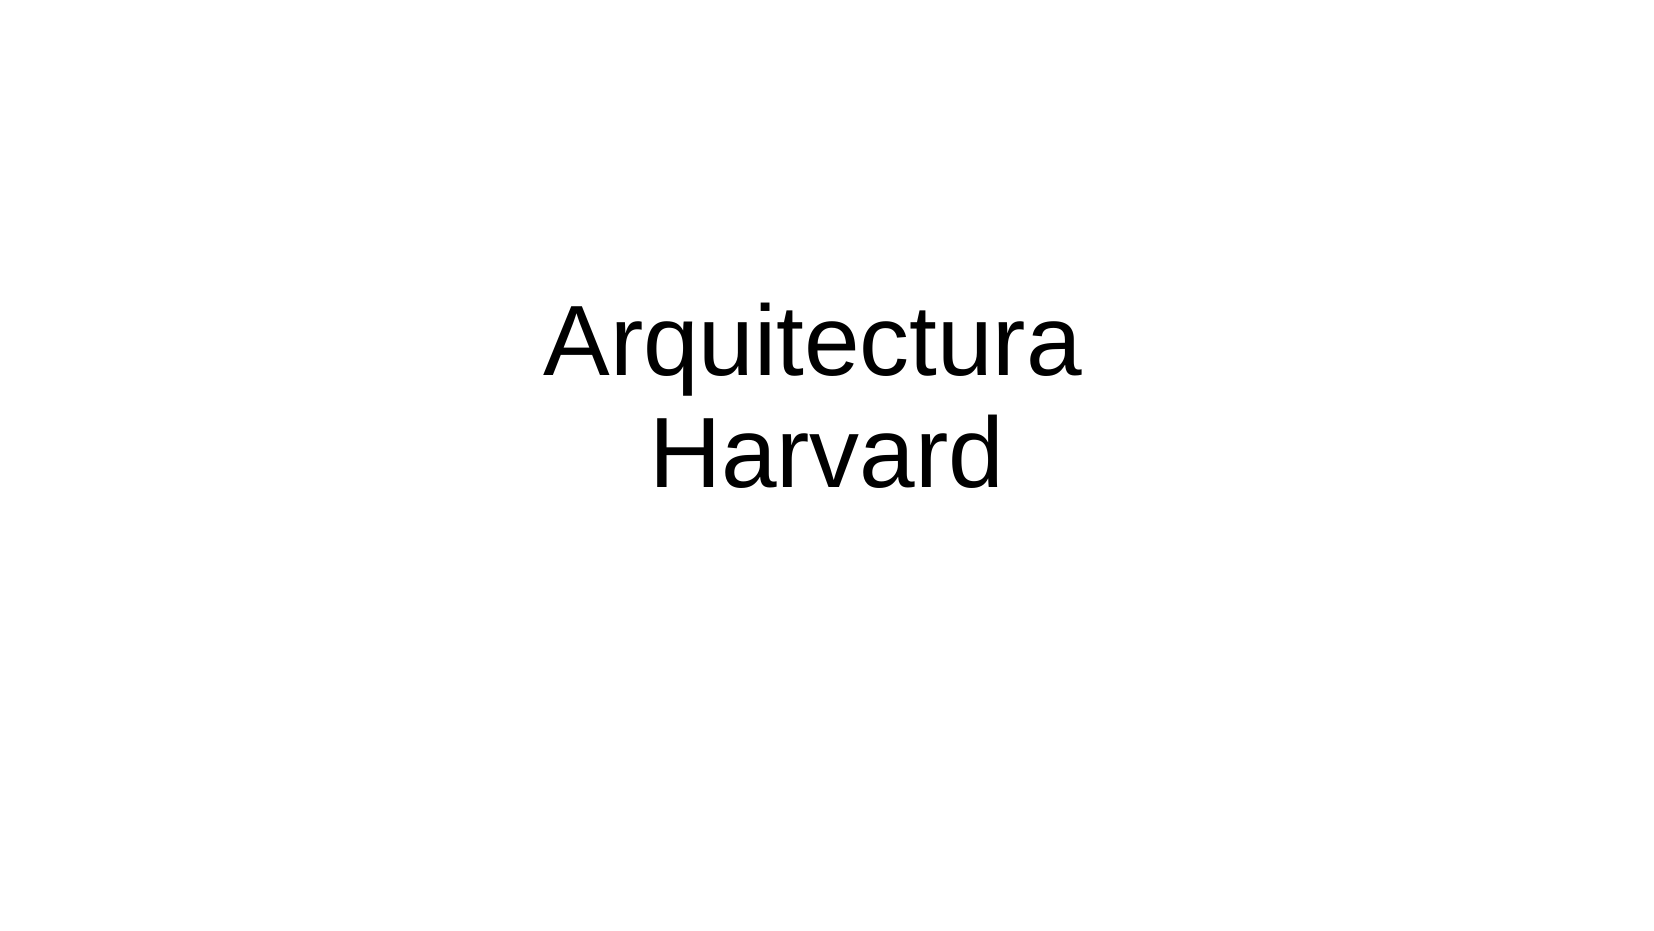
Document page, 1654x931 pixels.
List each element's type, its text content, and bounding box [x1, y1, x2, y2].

subtitle Arquitectura Harvard [82, 37, 1571, 757]
